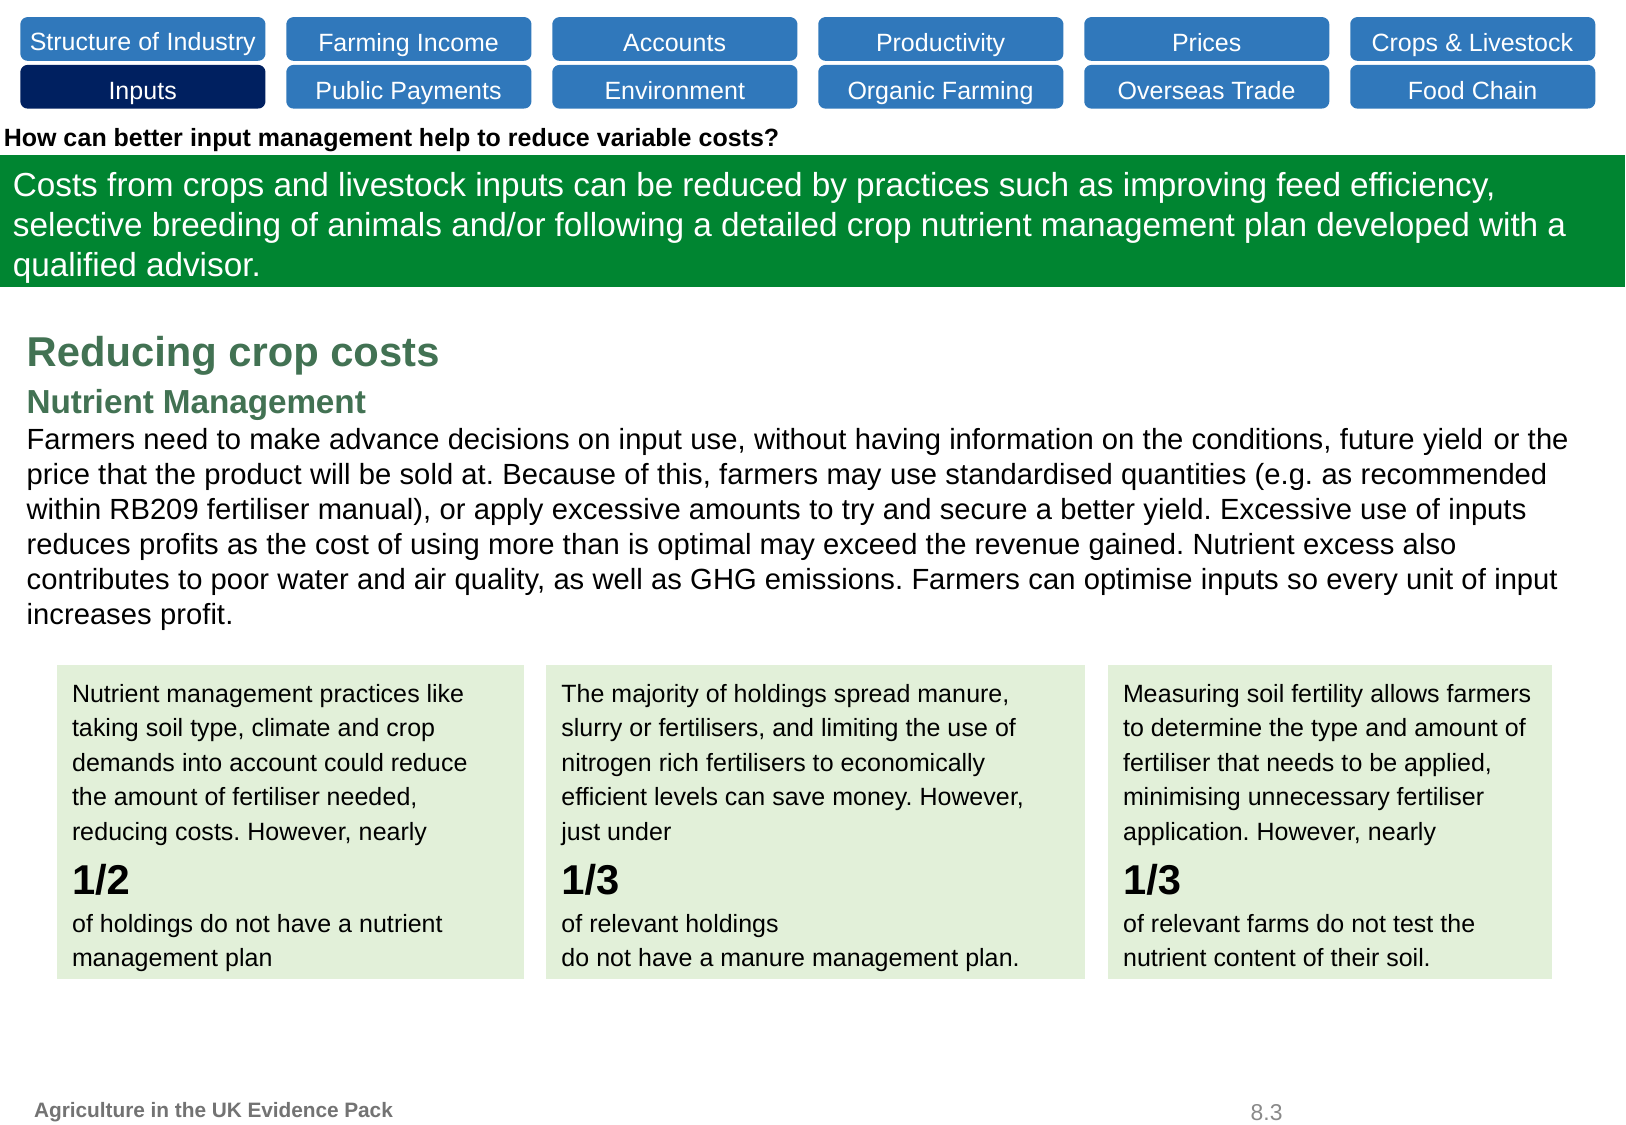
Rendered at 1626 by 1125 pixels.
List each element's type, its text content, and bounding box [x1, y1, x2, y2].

text_box Prices [1084, 17, 1330, 61]
text_box Agriculture in the UK Evidence Pack [34, 1097, 393, 1122]
text_box The majority of holdings spread manure, slurry or fertilisers, and limiting the use of nitrogen rich fertilisers to economically efficient levels can save money. However, just under 1/3 of relevant holdings do not have a manure management plan. [546, 665, 1085, 979]
text_box Organic Farming [818, 64, 1064, 109]
text_box Nutrient management practices like taking soil type, climate and crop demands into account could reduce the amount of fertiliser needed, reducing costs. However, nearly 1/2 of holdings do not have a nutrient management plan [57, 665, 524, 979]
text_box Measuring soil fertility allows farmers to determine the type and amount of fertiliser that needs to be applied, minimising unnecessary fertiliser application. However, nearly 1/3 of relevant farms do not test the nutrient content of their soil. [1108, 665, 1552, 979]
text_box Accounts [552, 17, 798, 61]
text_box Environment [552, 64, 798, 109]
text_box Nutrient Management Farmers need to make advance decisions on input use, without having information on the conditions, future yield or the price that the product will be sold at. Because of this, farmers may use standardised quantities (e.g. as recommended within RB209 fertiliser manual), or apply excessive amounts to try and secure a better yield. Excessive use of inputs reduces profits as the cost of using more than is optimal may exceed the revenue gained. Nutrient excess also contributes to poor water and air quality, as well as GHG emissions. Farmers can optimise inputs so every unit of input increases profit. [11, 372, 1603, 641]
text_box Farming Income [286, 17, 532, 61]
text_box Productivity [818, 17, 1064, 61]
text_box Overseas Trade [1084, 64, 1330, 109]
text_box Food Chain [1350, 64, 1596, 109]
text_box How can better input management help to reduce variable costs? [0, 96, 821, 155]
text_box Structure of Industry [20, 17, 266, 61]
text_box Inputs [20, 64, 266, 109]
text_box Reducing crop costs [11, 317, 500, 372]
text_box Public Payments [286, 64, 532, 109]
text_box Crops & Livestock [1350, 17, 1596, 61]
text_box 8.3 [1235, 1081, 1602, 1125]
text_box Costs from crops and livestock inputs can be reduced by practices such as improving feed efficiency, selective breeding of animals and/or following a detailed crop nutrient management plan developed with a qualified advisor. [0, 155, 1625, 287]
